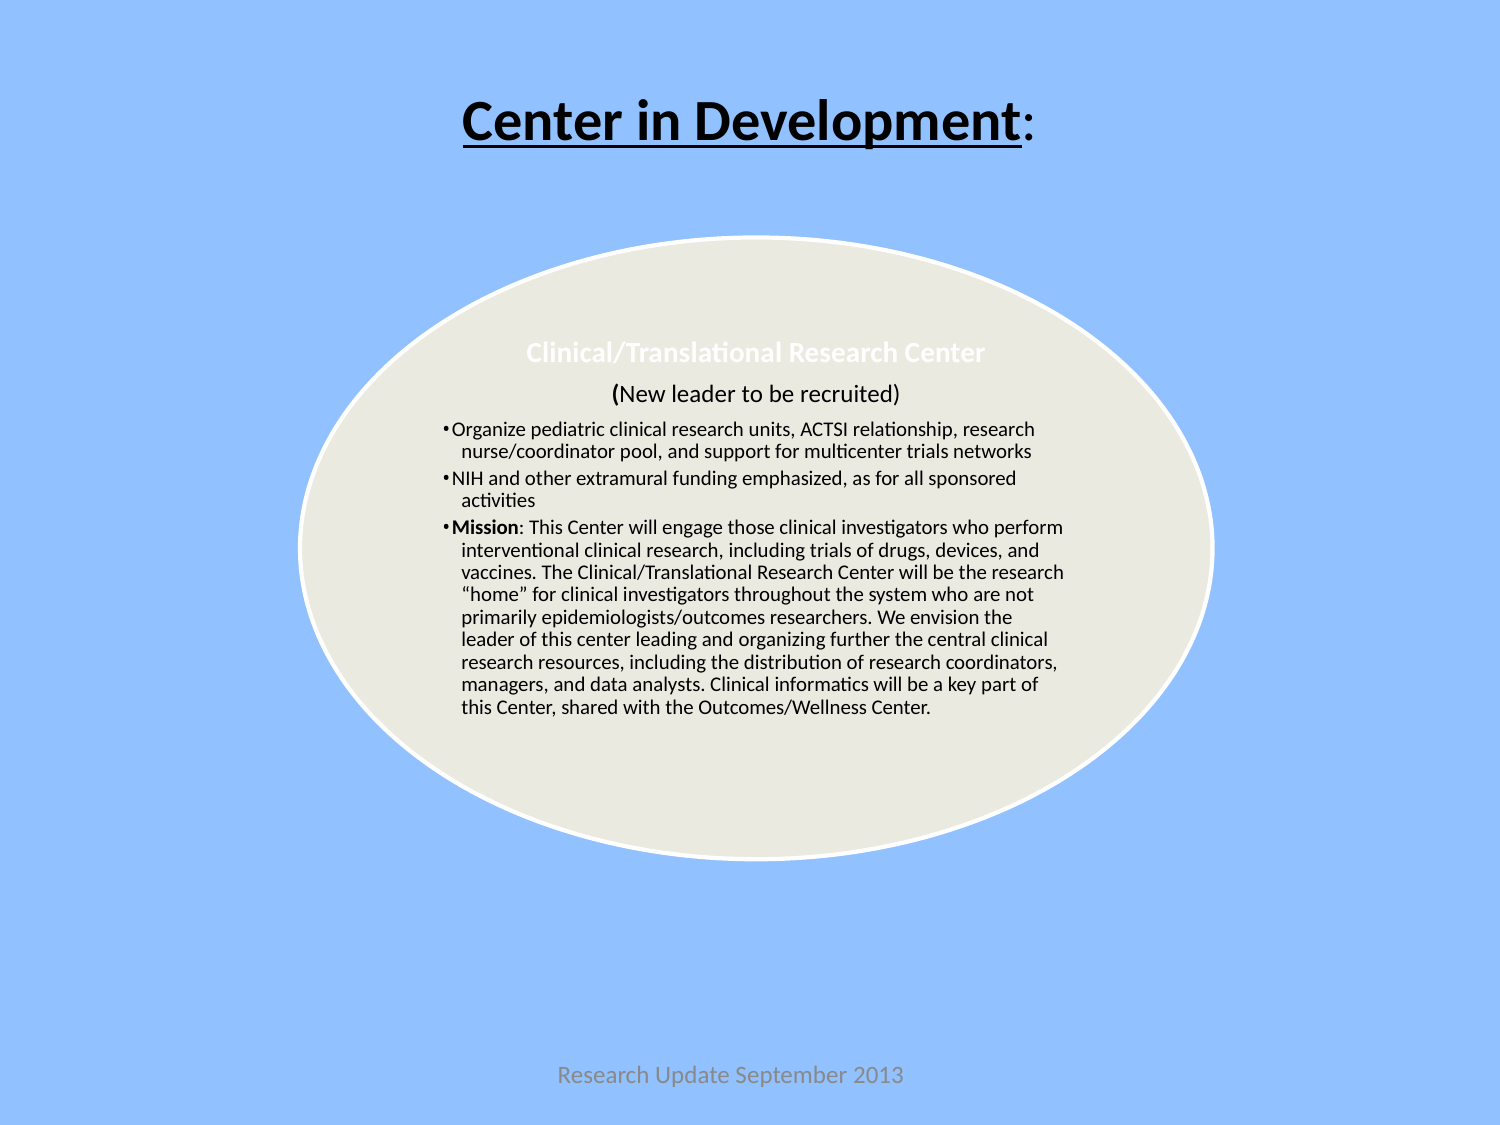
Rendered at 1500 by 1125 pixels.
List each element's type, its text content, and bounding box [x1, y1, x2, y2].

text_box Research Update September 2013 [525, 1050, 938, 1098]
title Center in Development: [75, 75, 1426, 150]
text_box Clinical/Translational Research Center (New leader to be recruited) Organize pediatric clinical research units, ACTSI relationship, research nurse/coordinator pool, and support for multicenter trials networks NIH and other extramural funding emphasized, as for all sponsored activities Mission: This Center will engage those clinical investigators who perform interventional clinical research, including trials of drugs, devices, and vaccines. The Clinical/Translational Research Center will be the research “home” for clinical investigators throughout the system who are not primarily epidemiologists/outcomes researchers. We envision the leader of this center leading and organizing further the central clinical research resources, including the distribution of research coordinators, managers, and data analysts. Clinical informatics will be a key part of this Center, shared with the Outcomes/Wellness Center. [300, 237, 1213, 860]
